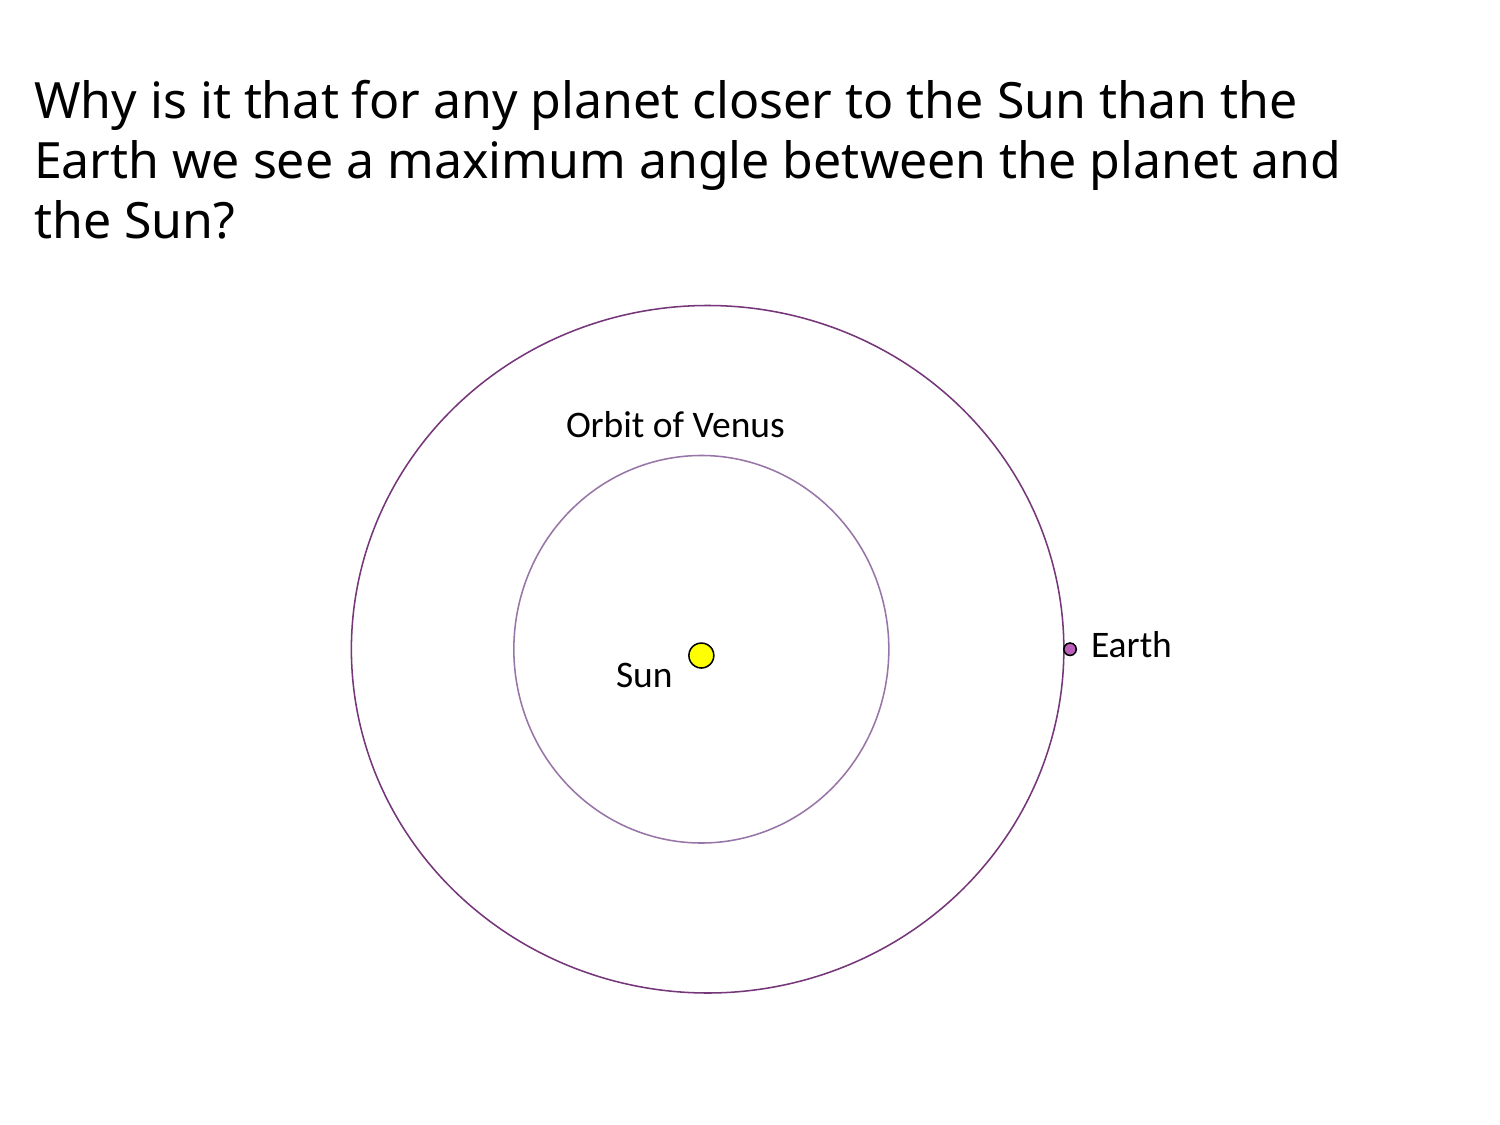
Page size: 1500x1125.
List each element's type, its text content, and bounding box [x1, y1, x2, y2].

text_box Earth [1076, 612, 1239, 673]
text_box [1063, 642, 1076, 656]
text_box Why is it that for any planet closer to the Sun than the Earth we see a maximum angle between the planet and the Sun? [19, 61, 1400, 256]
text_box Sun [601, 642, 764, 703]
text_box Orbit of Venus [551, 392, 914, 453]
